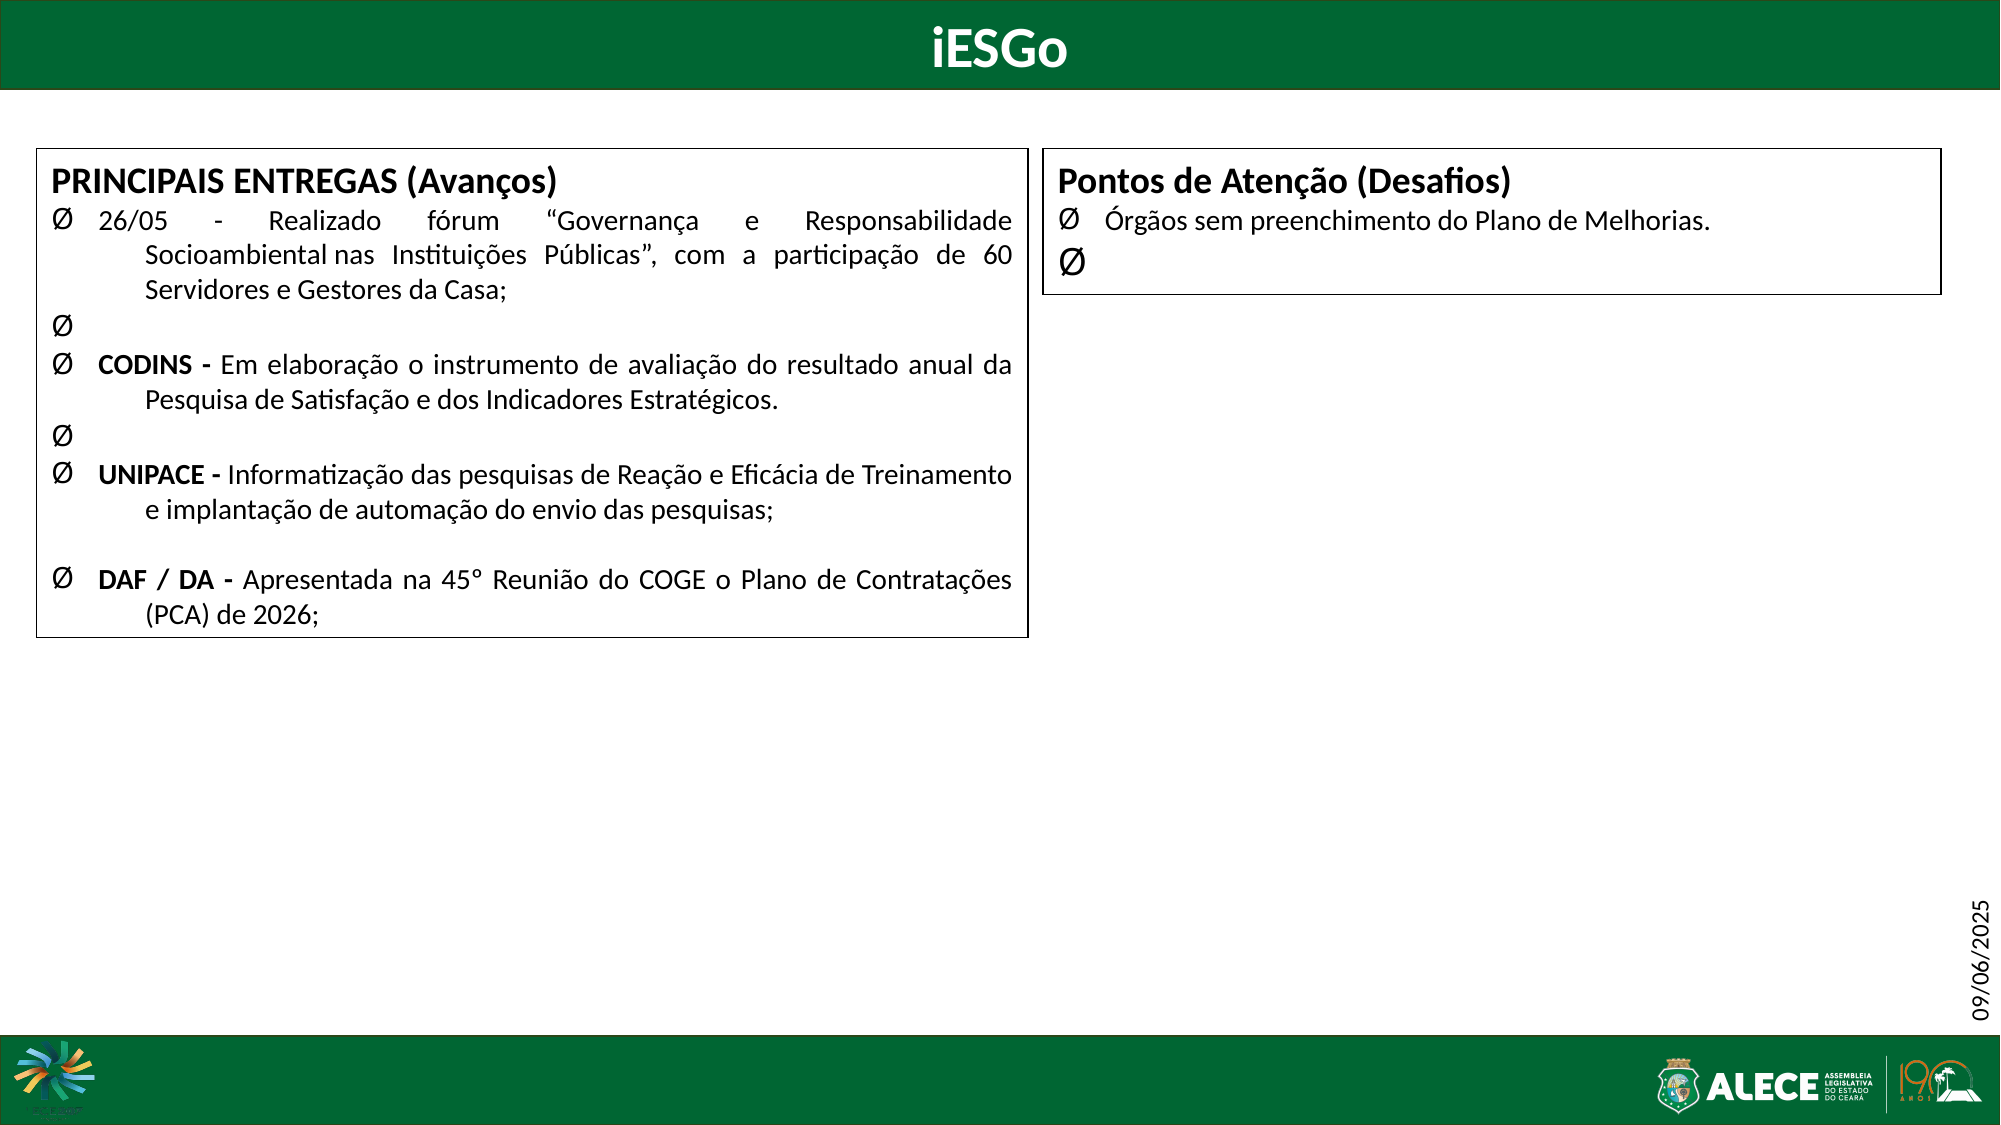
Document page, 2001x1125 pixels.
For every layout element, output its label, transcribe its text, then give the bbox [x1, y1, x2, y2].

picture [1625, 982, 2000, 1125]
text_box PRINCIPAIS ENTREGAS (Avanços) 26/05 - Realizado fórum “Governança e Responsabilidade Socioambiental nas Instituições Públicas”, com a participação de 60 Servidores e Gestores da Casa; CODINS - Em elaboração o instrumento de avaliação do resultado anual da Pesquisa de Satisfação e dos Indicadores Estratégicos. UNIPACE - Informatização das pesquisas de Reação e Eficácia de Treinamento e implantação de automação do envio das pesquisas; DAF / DA - Apresentada na 45º Reunião do COGE o Plano de Contratações (PCA) de 2026; [36, 148, 1028, 634]
text_box 09/06/2025 [1956, 883, 2000, 1037]
text_box iESGo [0, 0, 2000, 89]
text_box [0, 1036, 1625, 1125]
text_box Pontos de Atenção (Desafios) Órgãos sem preenchimento do Plano de Melhorias. [1042, 148, 1941, 290]
